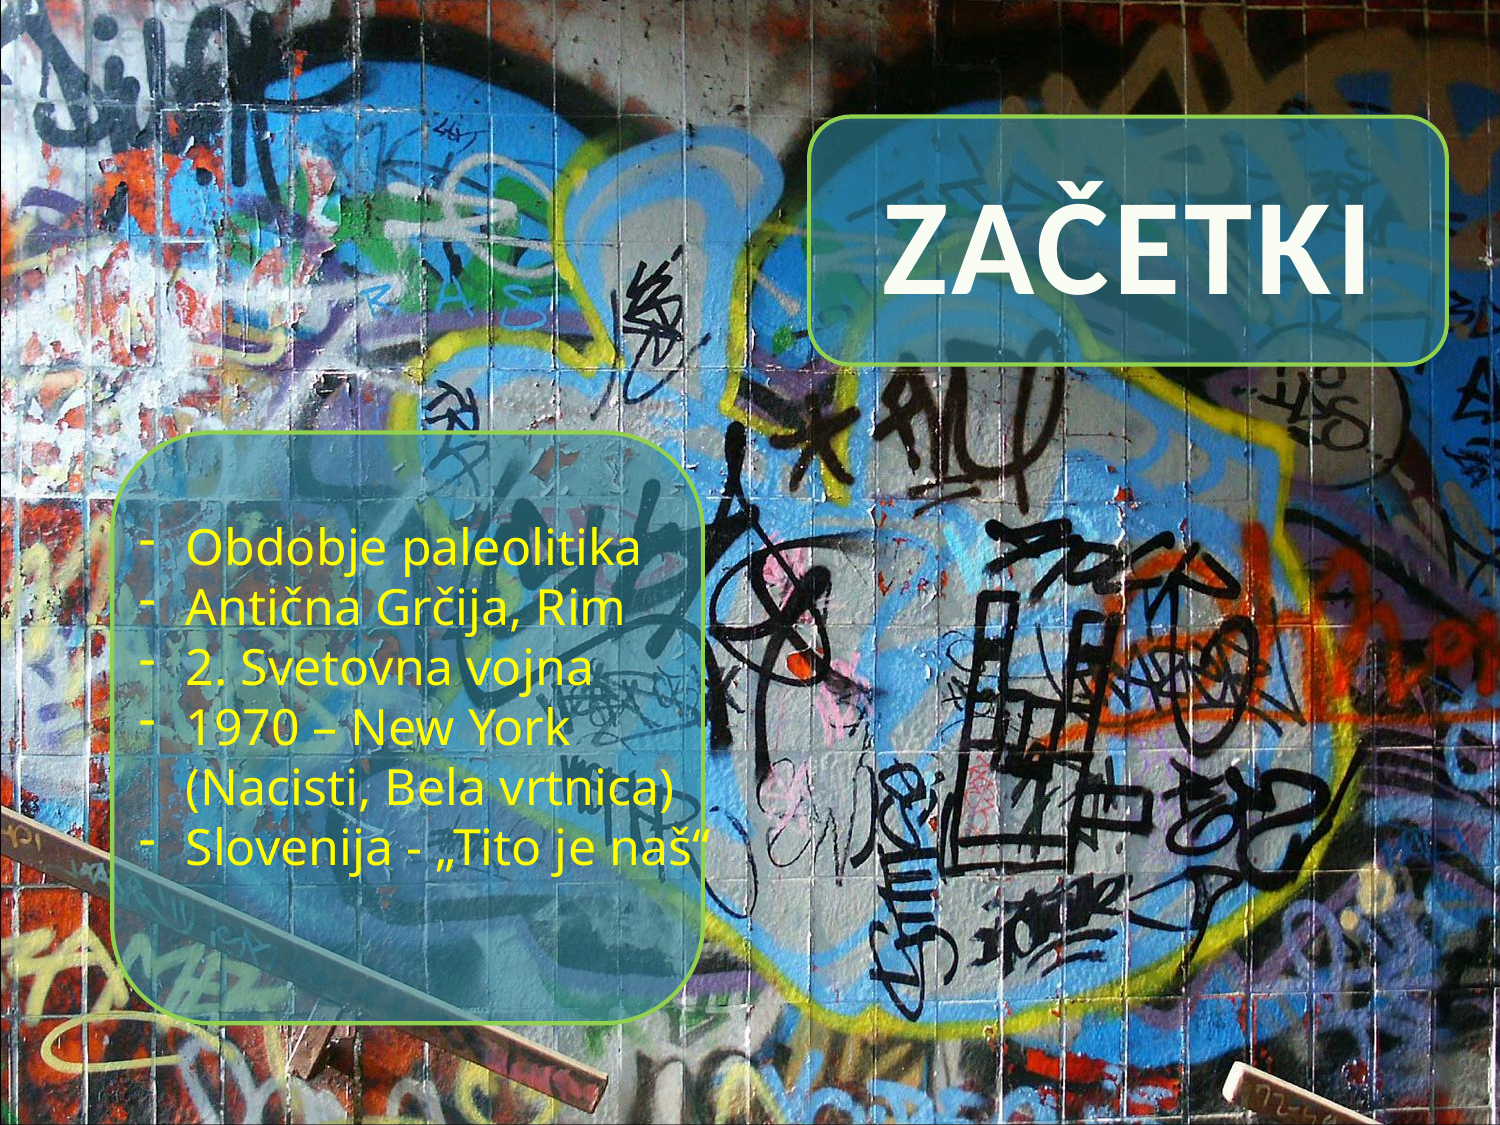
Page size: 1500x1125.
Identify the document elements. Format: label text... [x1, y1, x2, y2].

text_box Obdobje paleolitika Antična Grčija, Rim 2. Svetovna vojna 1970 – New York (Nacisti, Bela vrtnica) Slovenija - „Tito je naš“ [123, 508, 750, 944]
text_box ZAČETKI [832, 149, 1424, 330]
text_box [112, 432, 701, 1024]
picture [0, 0, 1500, 1125]
text_box [809, 116, 1447, 365]
